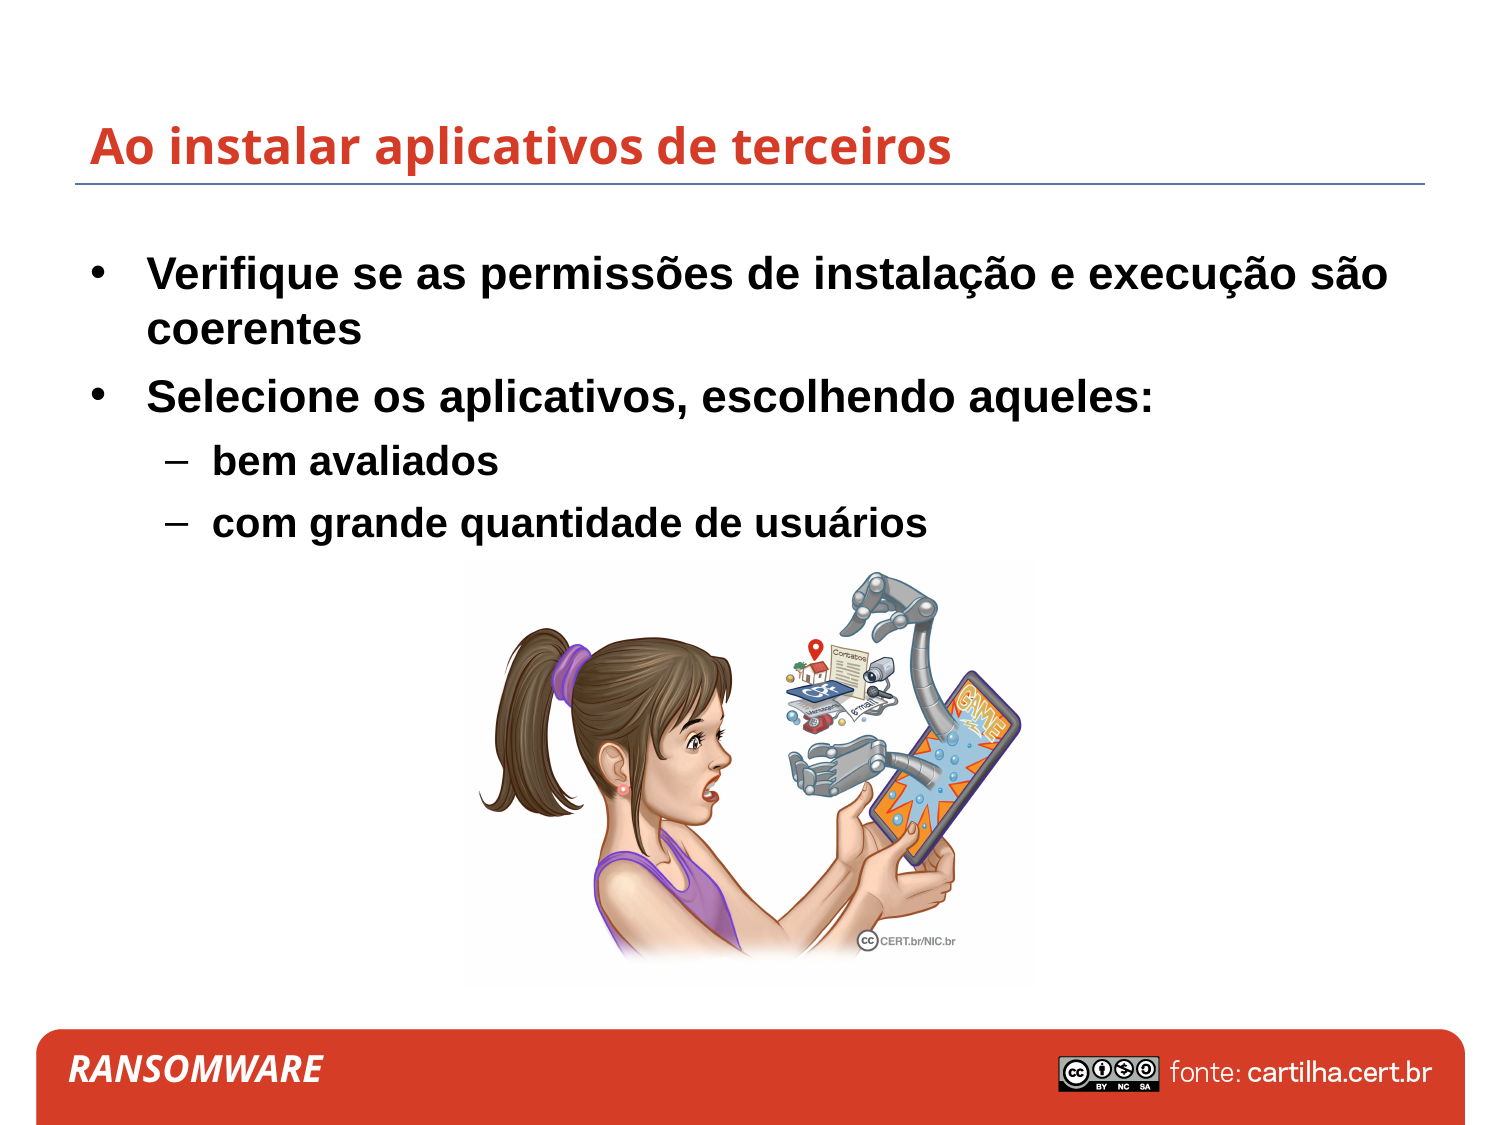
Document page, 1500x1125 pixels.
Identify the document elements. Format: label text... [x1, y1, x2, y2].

title Ao instalar aplicativos de terceiros [75, 54, 1425, 182]
list Verifique se as permissões de instalação e execução são coerentes Selecione os aplicativos, escolhendo aqueles: bem avaliados com grande quantidade de usuários [75, 236, 1425, 979]
picture [0, 0, 1500, 1125]
